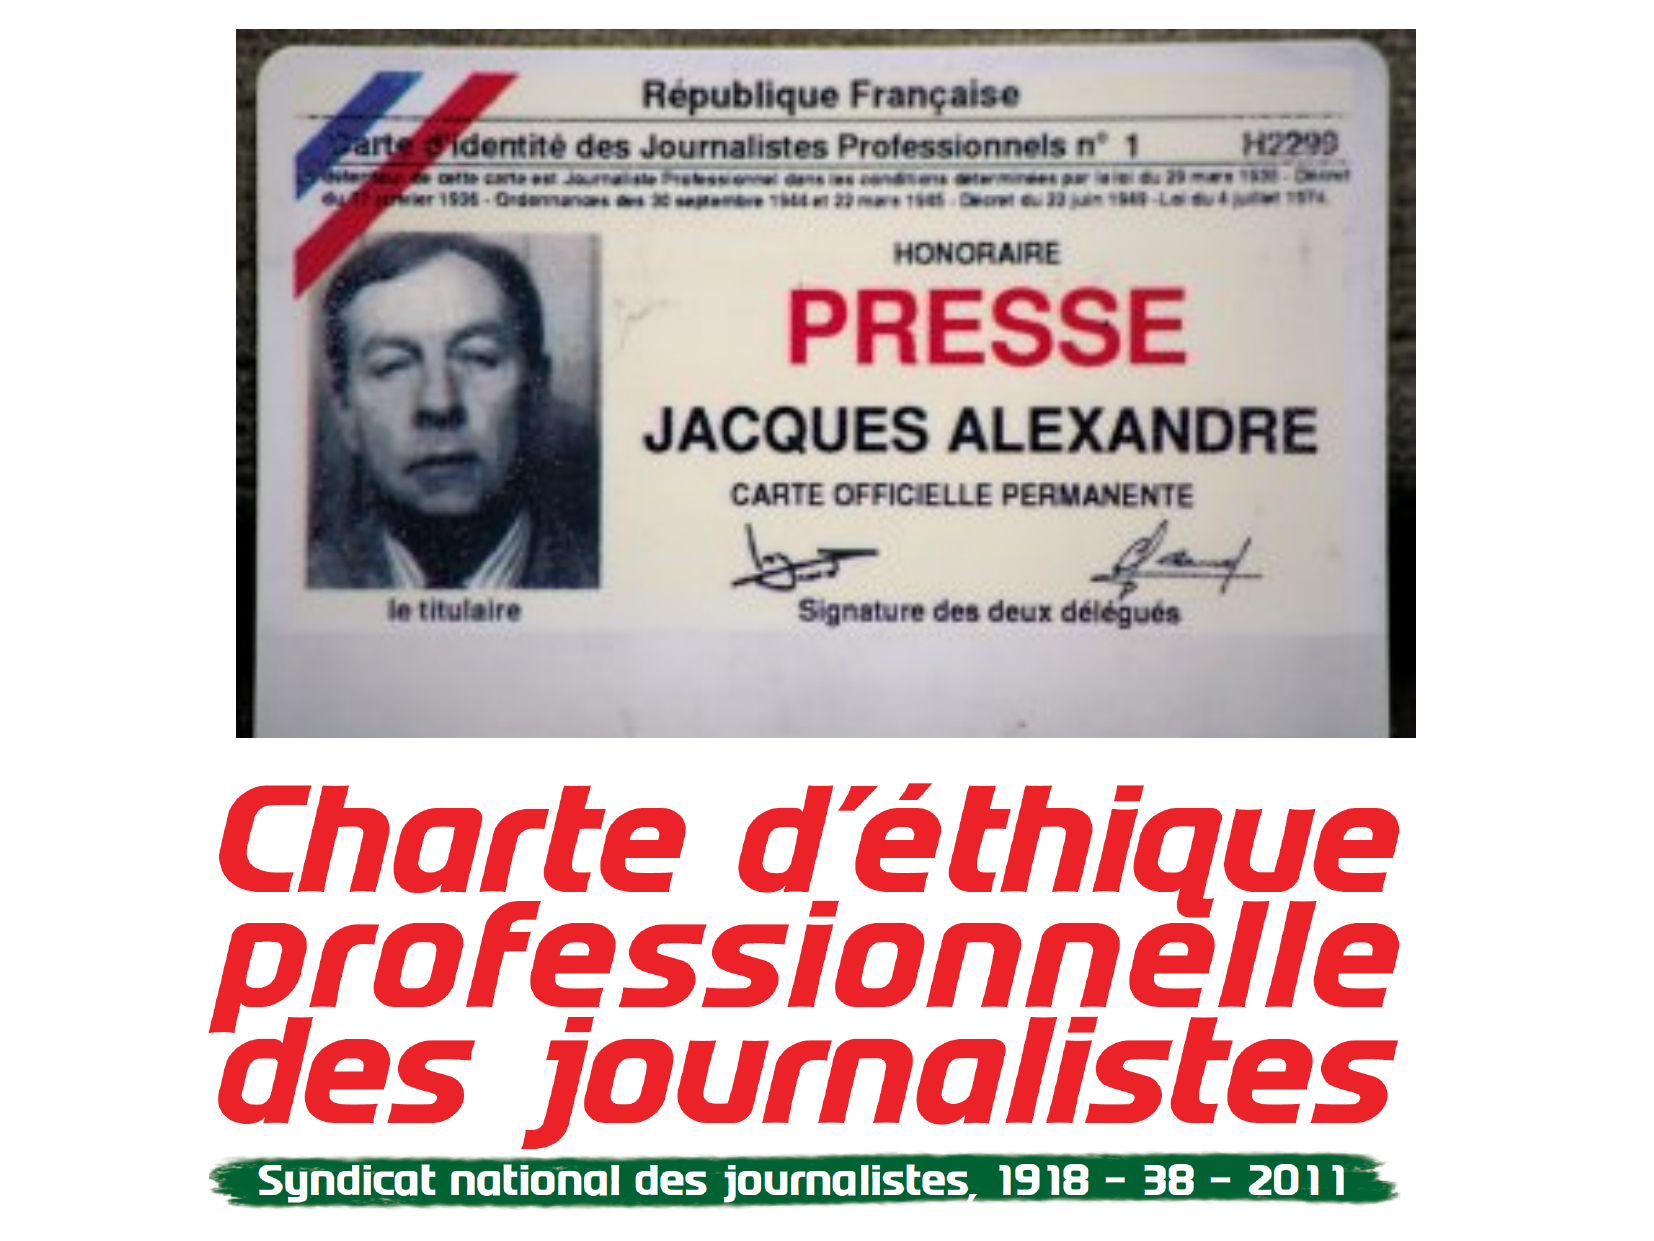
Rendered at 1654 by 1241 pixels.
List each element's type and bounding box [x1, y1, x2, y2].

picture [154, 29, 1447, 1211]
